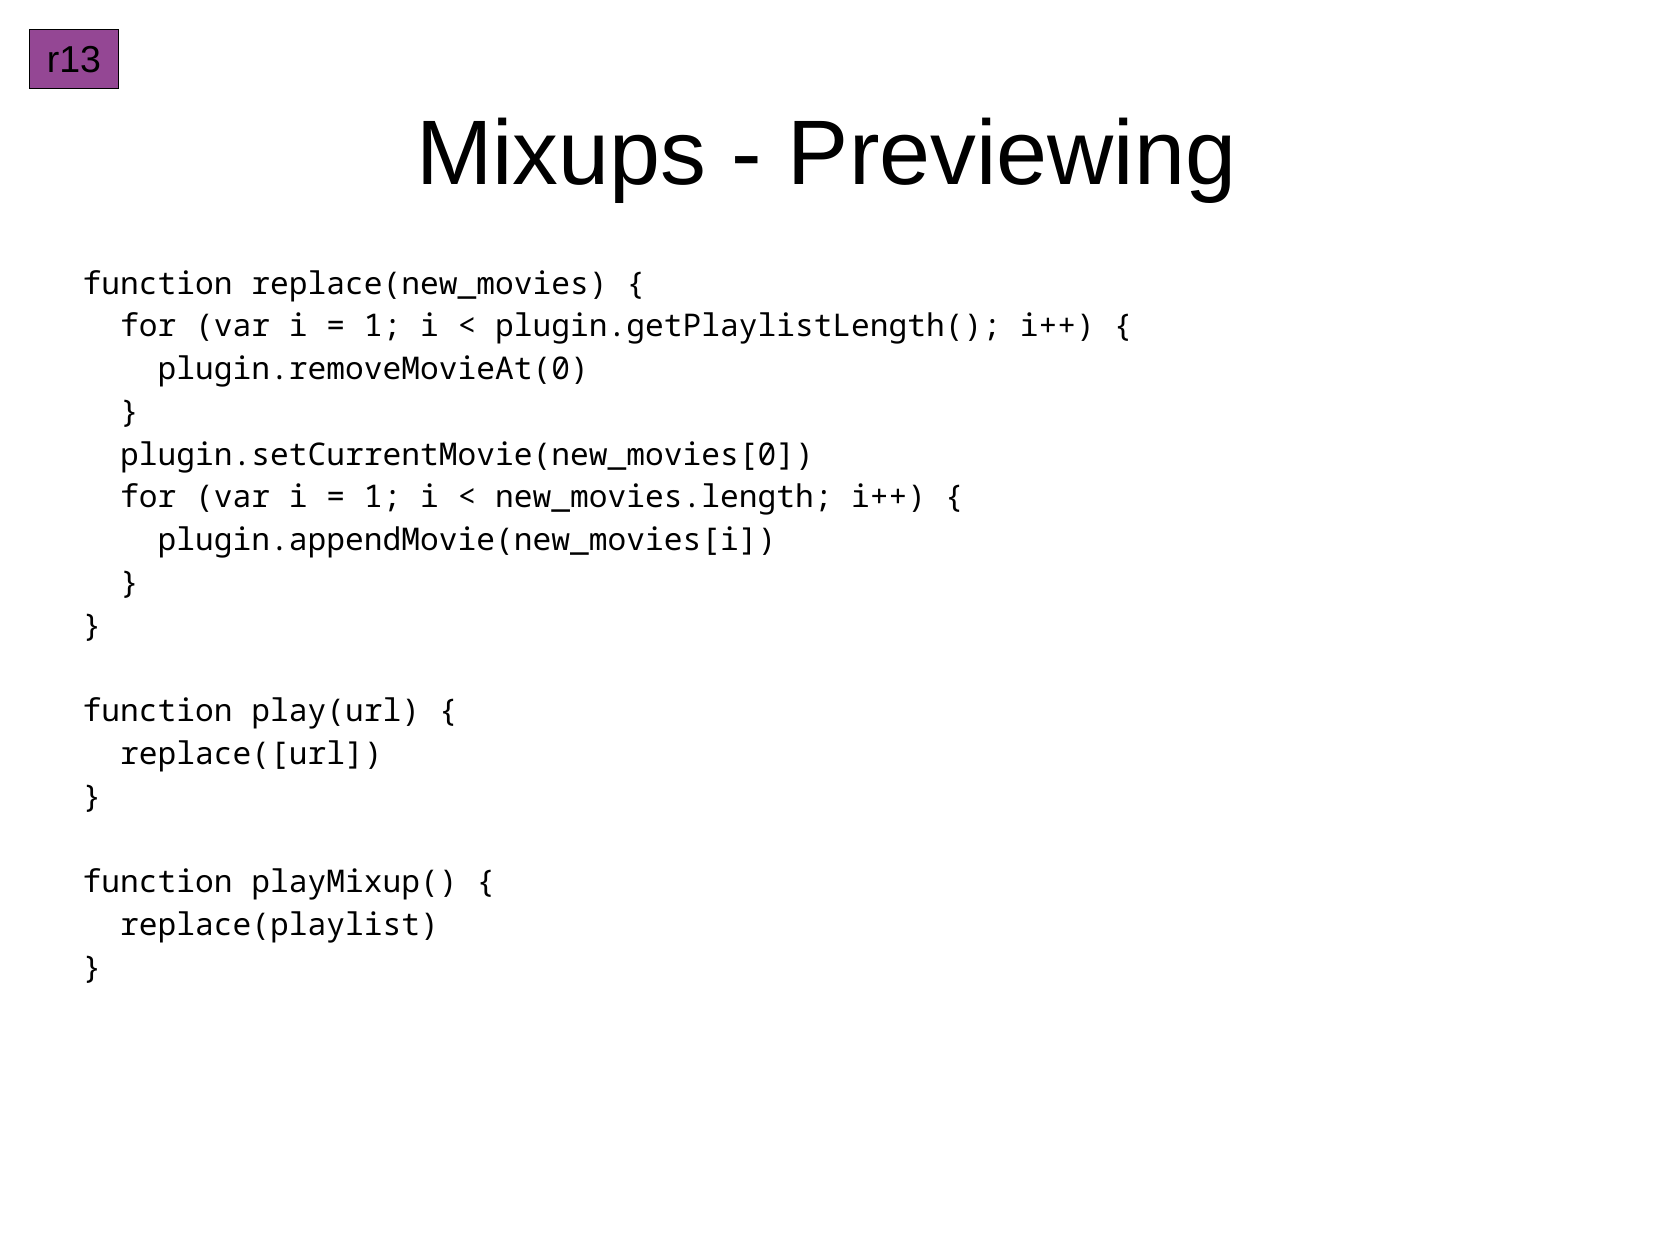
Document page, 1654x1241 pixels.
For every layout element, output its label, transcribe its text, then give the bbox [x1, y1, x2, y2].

list function replace(new_movies) { for (var i = 1; i < plugin.getPlaylistLength(); i++) { plugin.removeMovieAt(0) } plugin.setCurrentMovie(new_movies[0]) for (var i = 1; i < new_movies.length; i++) { plugin.appendMovie(new_movies[i]) } } function play(url) { replace([url]) } function playMixup() { replace(playlist) } [82, 260, 1595, 1065]
text_box r13 [29, 29, 119, 89]
title Mixups - Previewing [82, 56, 1571, 250]
